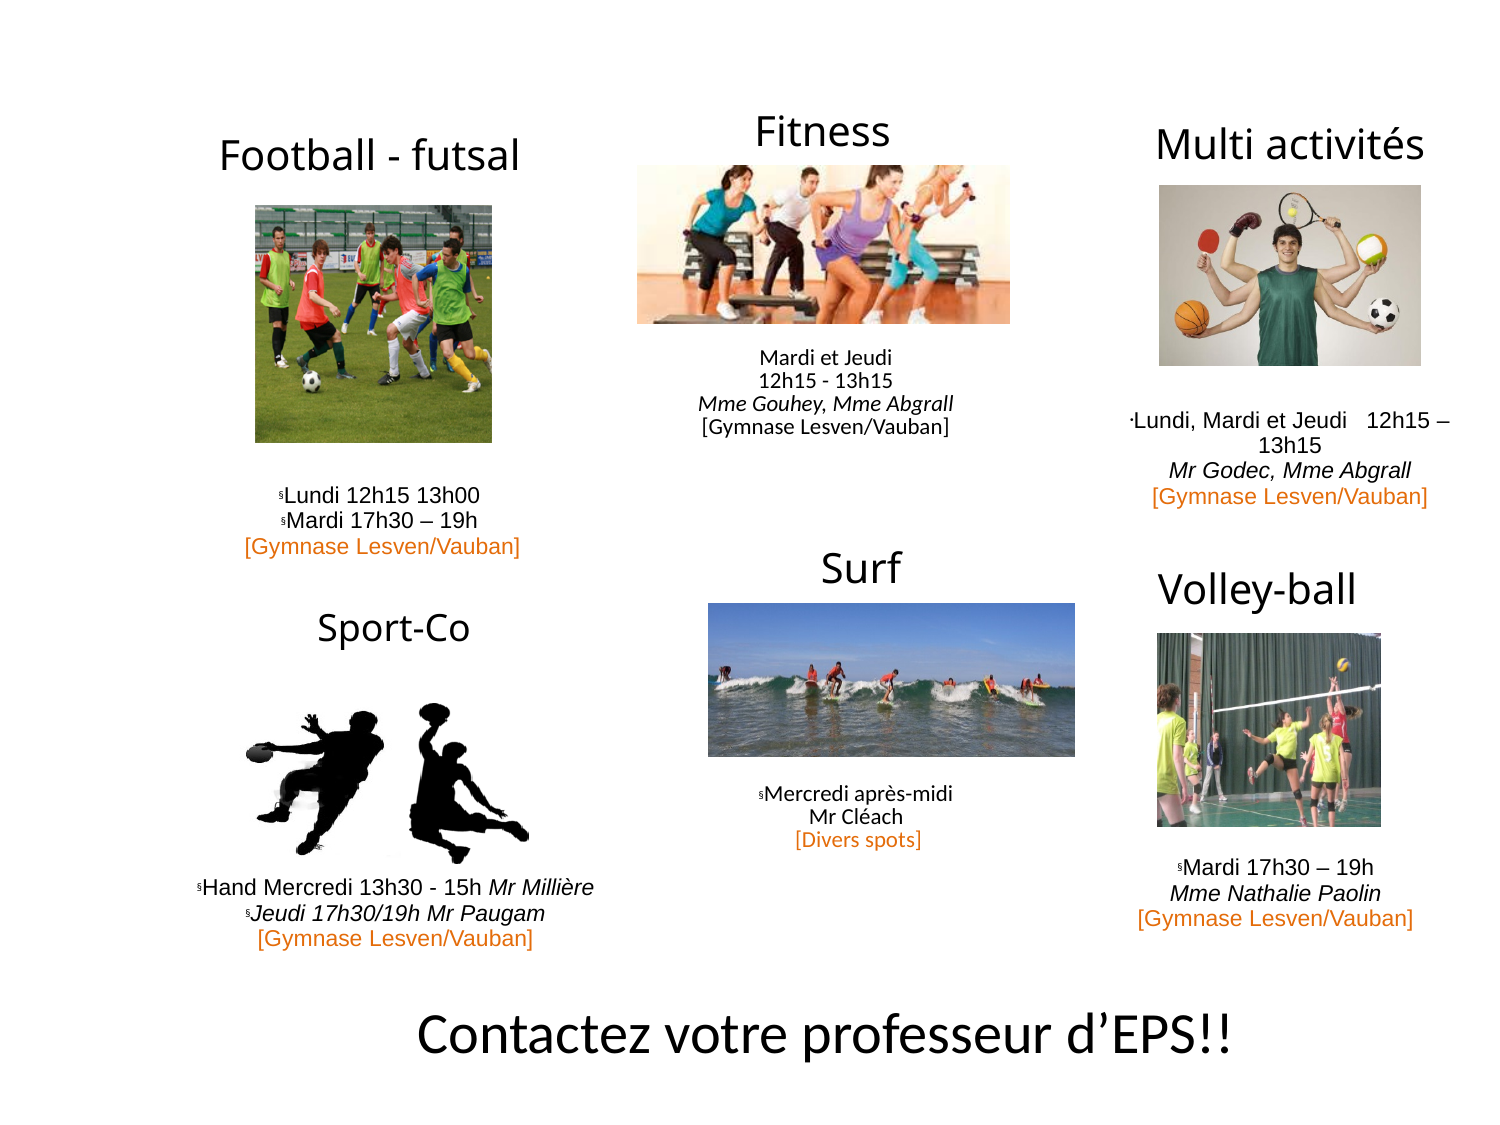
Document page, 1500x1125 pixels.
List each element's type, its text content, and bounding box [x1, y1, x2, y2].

text_box Multi activités [1114, 107, 1466, 180]
subtitle Contactez votre professeur d’EPS!! [301, 987, 1352, 1094]
text_box Mardi et Jeudi 12h15 - 13h15 Mme Gouhey, Mme Abgrall [Gymnase Lesven/Vauban] [636, 340, 1016, 448]
picture [255, 205, 492, 443]
picture [1159, 185, 1421, 366]
picture [1157, 633, 1381, 827]
text_box Mercredi après-midi Mr Cléach [Divers spots] [680, 776, 1032, 861]
text_box Football - futsal [203, 118, 556, 190]
text_box Surf [805, 531, 1069, 603]
text_box Sport-Co [189, 594, 600, 660]
picture [708, 603, 1075, 757]
picture [637, 165, 1010, 325]
picture [230, 706, 401, 858]
picture [409, 703, 529, 864]
text_box Fitness [673, 94, 973, 167]
text_box Volley-ball [1128, 552, 1387, 625]
text_box Mardi 17h30 – 19h Mme Nathalie Paolin [Gymnase Lesven/Vauban] [1122, 847, 1430, 940]
text_box Hand Mercredi 13h30 - 15h Mr Millière Jeudi 17h30/19h Mr Paugam [Gymnase Lesven/Vauban] [129, 867, 662, 960]
text_box Lundi, Mardi et Jeudi 12h15 – 13h15 Mr Godec, Mme Abgrall [Gymnase Lesven/Vauban] [1114, 399, 1466, 517]
text_box Lundi 12h15 13h00 Mardi 17h30 – 19h [Gymnase Lesven/Vauban] [203, 475, 556, 567]
